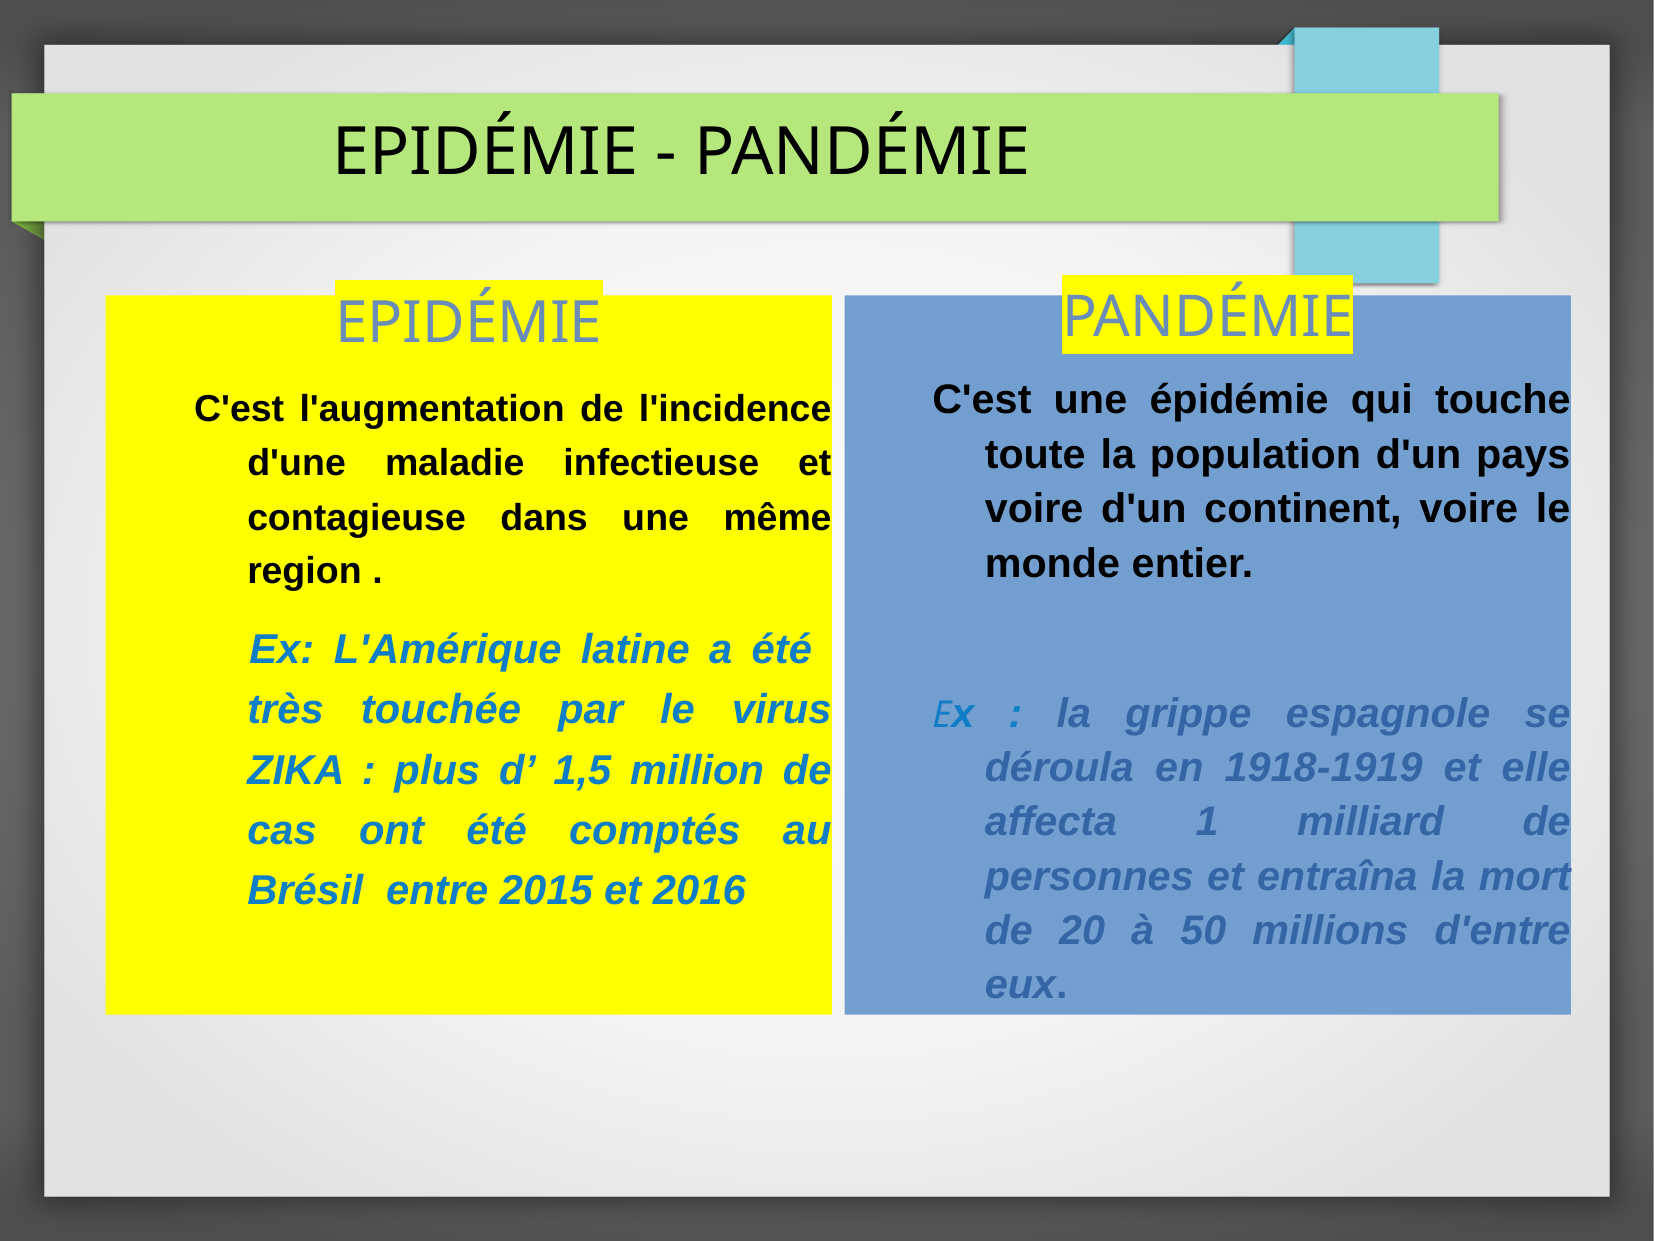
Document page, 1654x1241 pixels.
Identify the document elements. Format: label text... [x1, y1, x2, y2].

title EPIDéMIE - PANDéMIE [82, 94, 1264, 213]
list EPIDéMIE C'est l'augmentation de l'incidence d'une maladie infectieuse et contagieuse dans une même region . Ex: L'Amérique latine a été très touchée par le virus ZIKA : plus d’ 1,5 million de cas ont été comptés au Brésil entre 2015 et 2016 [105, 295, 832, 1015]
list PANDéMIE C'est une épidémie qui touche toute la population d'un pays voire d'un continent, voire le monde entier. Ex : la grippe espagnole se déroula en 1918-1919 et elle affecta 1 milliard de personnes et entraîna la mort de 20 à 50 millions d'entre eux. [844, 295, 1571, 1015]
